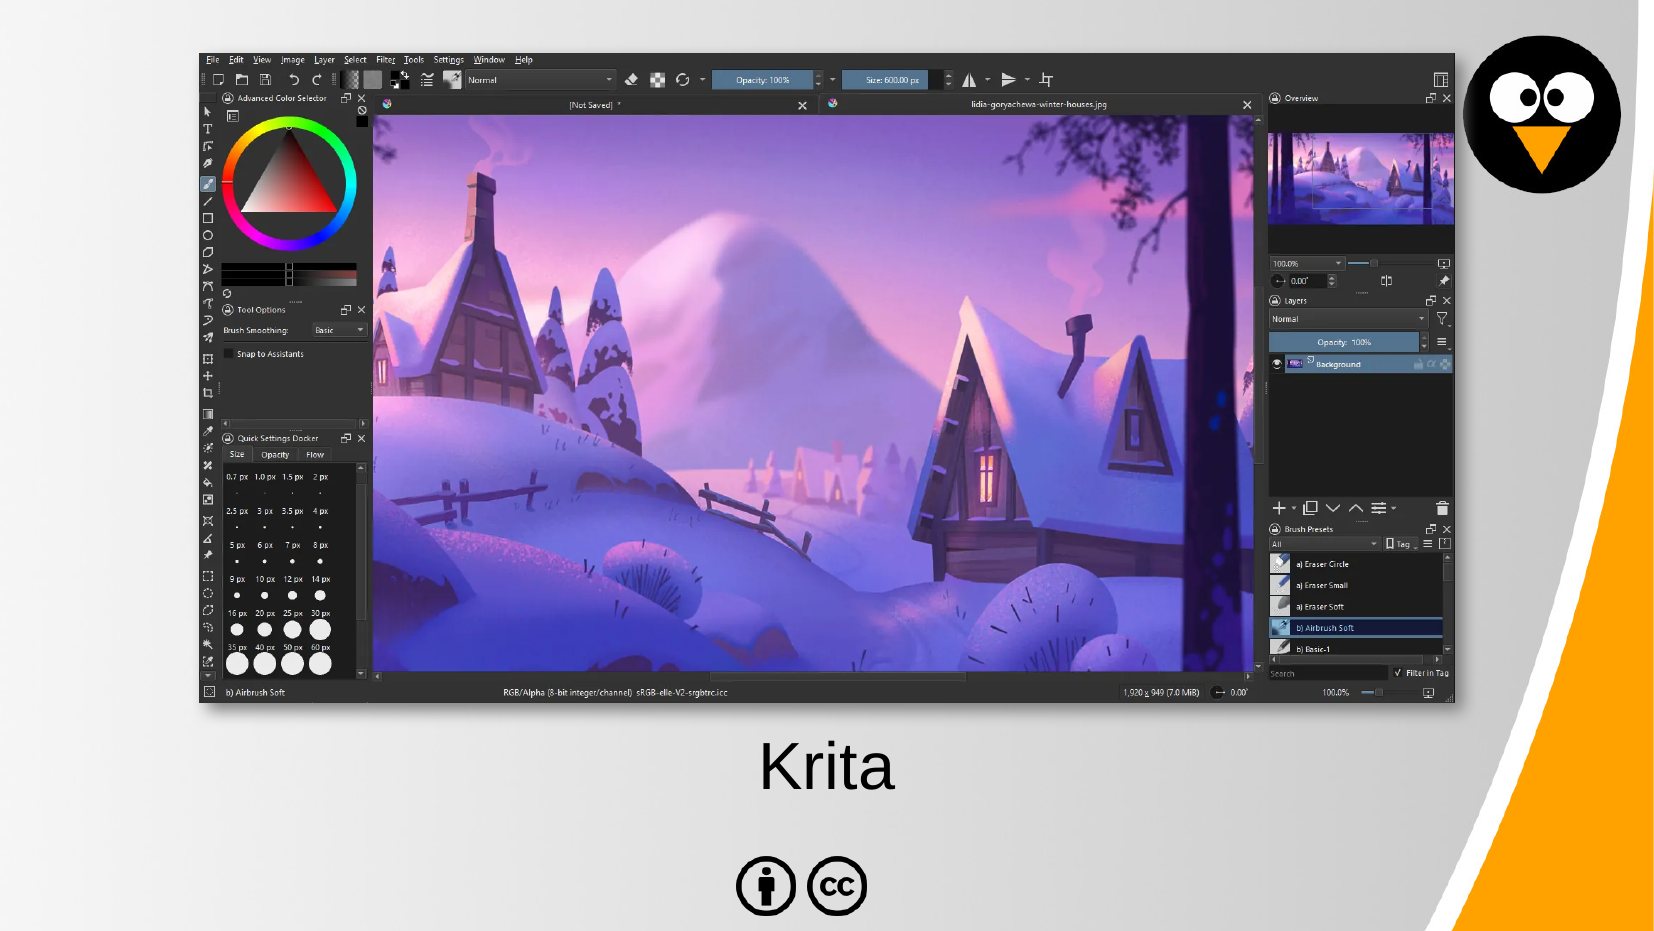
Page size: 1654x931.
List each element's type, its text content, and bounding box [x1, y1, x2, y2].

subtitle Krita [82, 84, 1571, 805]
picture [0, 0, 1654, 931]
